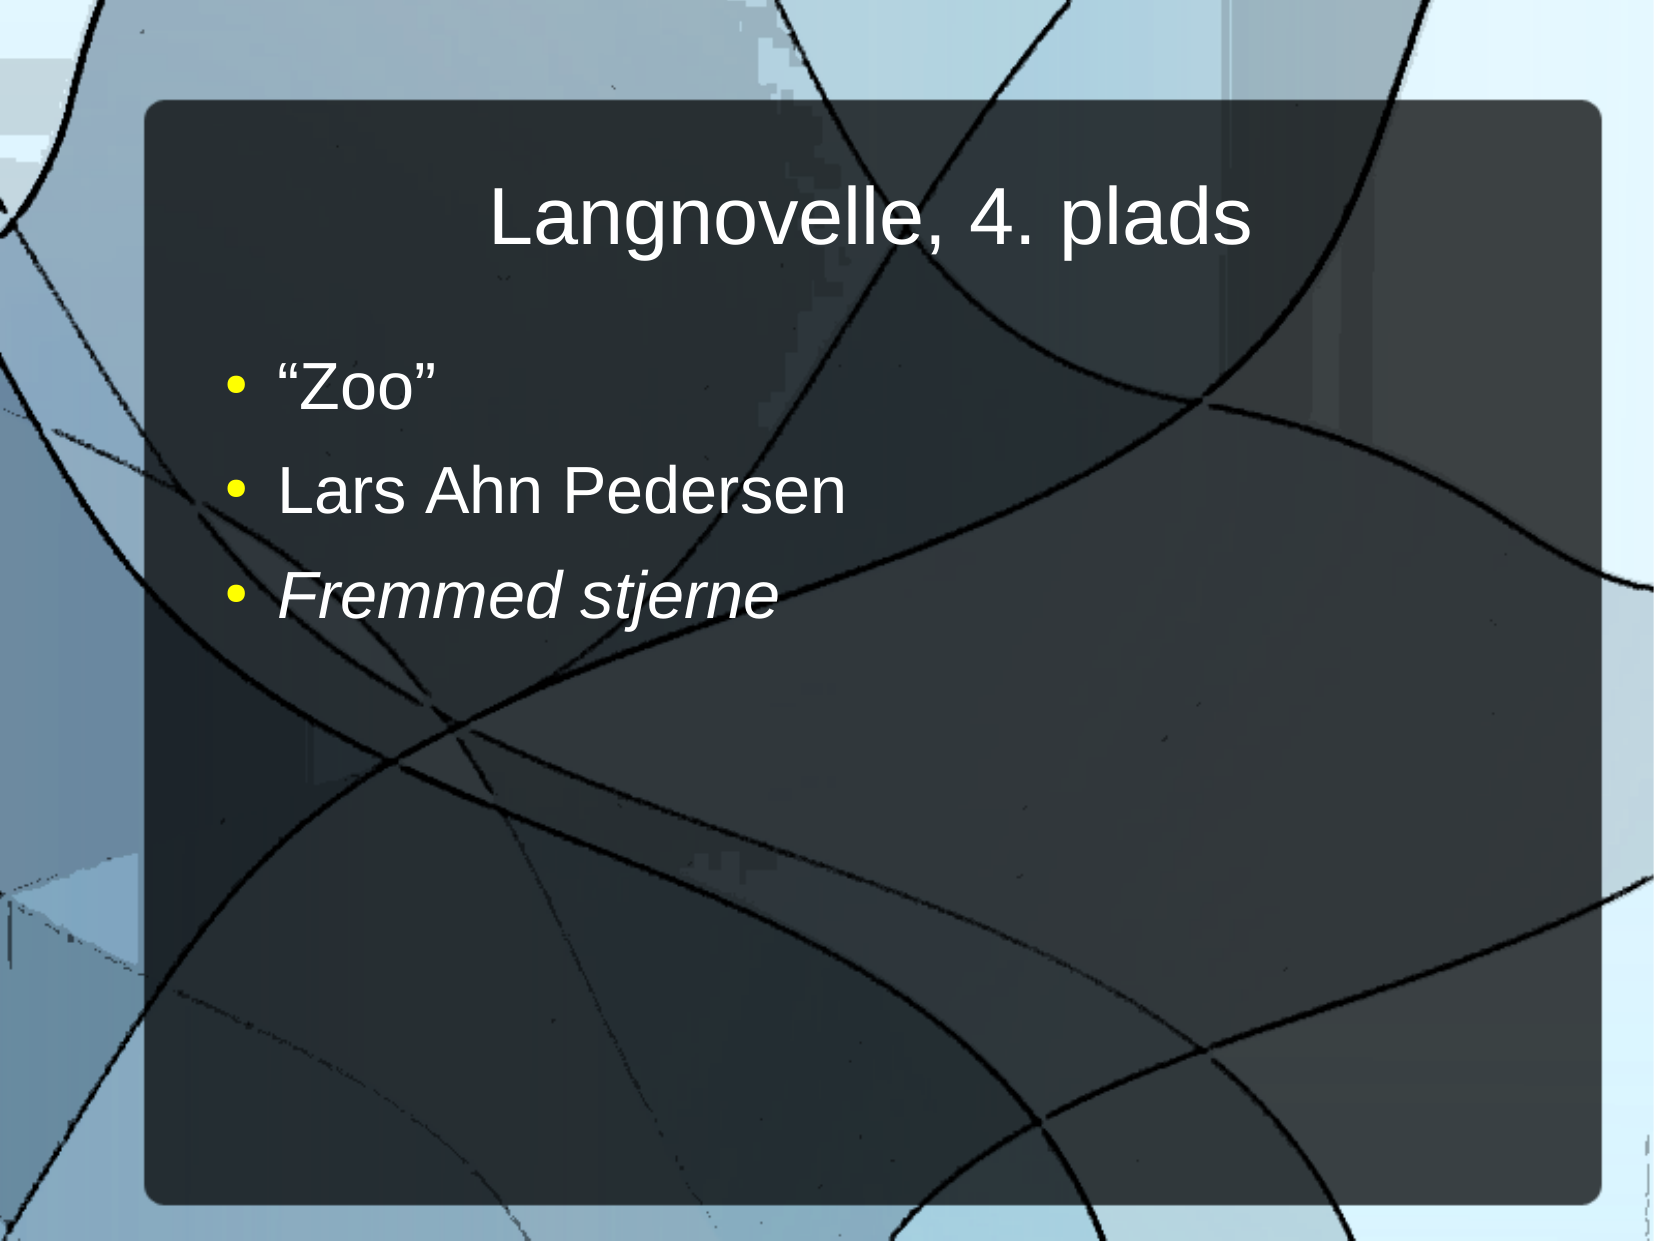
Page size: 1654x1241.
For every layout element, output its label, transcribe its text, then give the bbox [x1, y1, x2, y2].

picture [0, 0, 1654, 1241]
title Langnovelle, 4. plads [159, 108, 1583, 325]
list “Zoo” Lars Ahn Pedersen Fremmed stjerne [206, 349, 1571, 1069]
